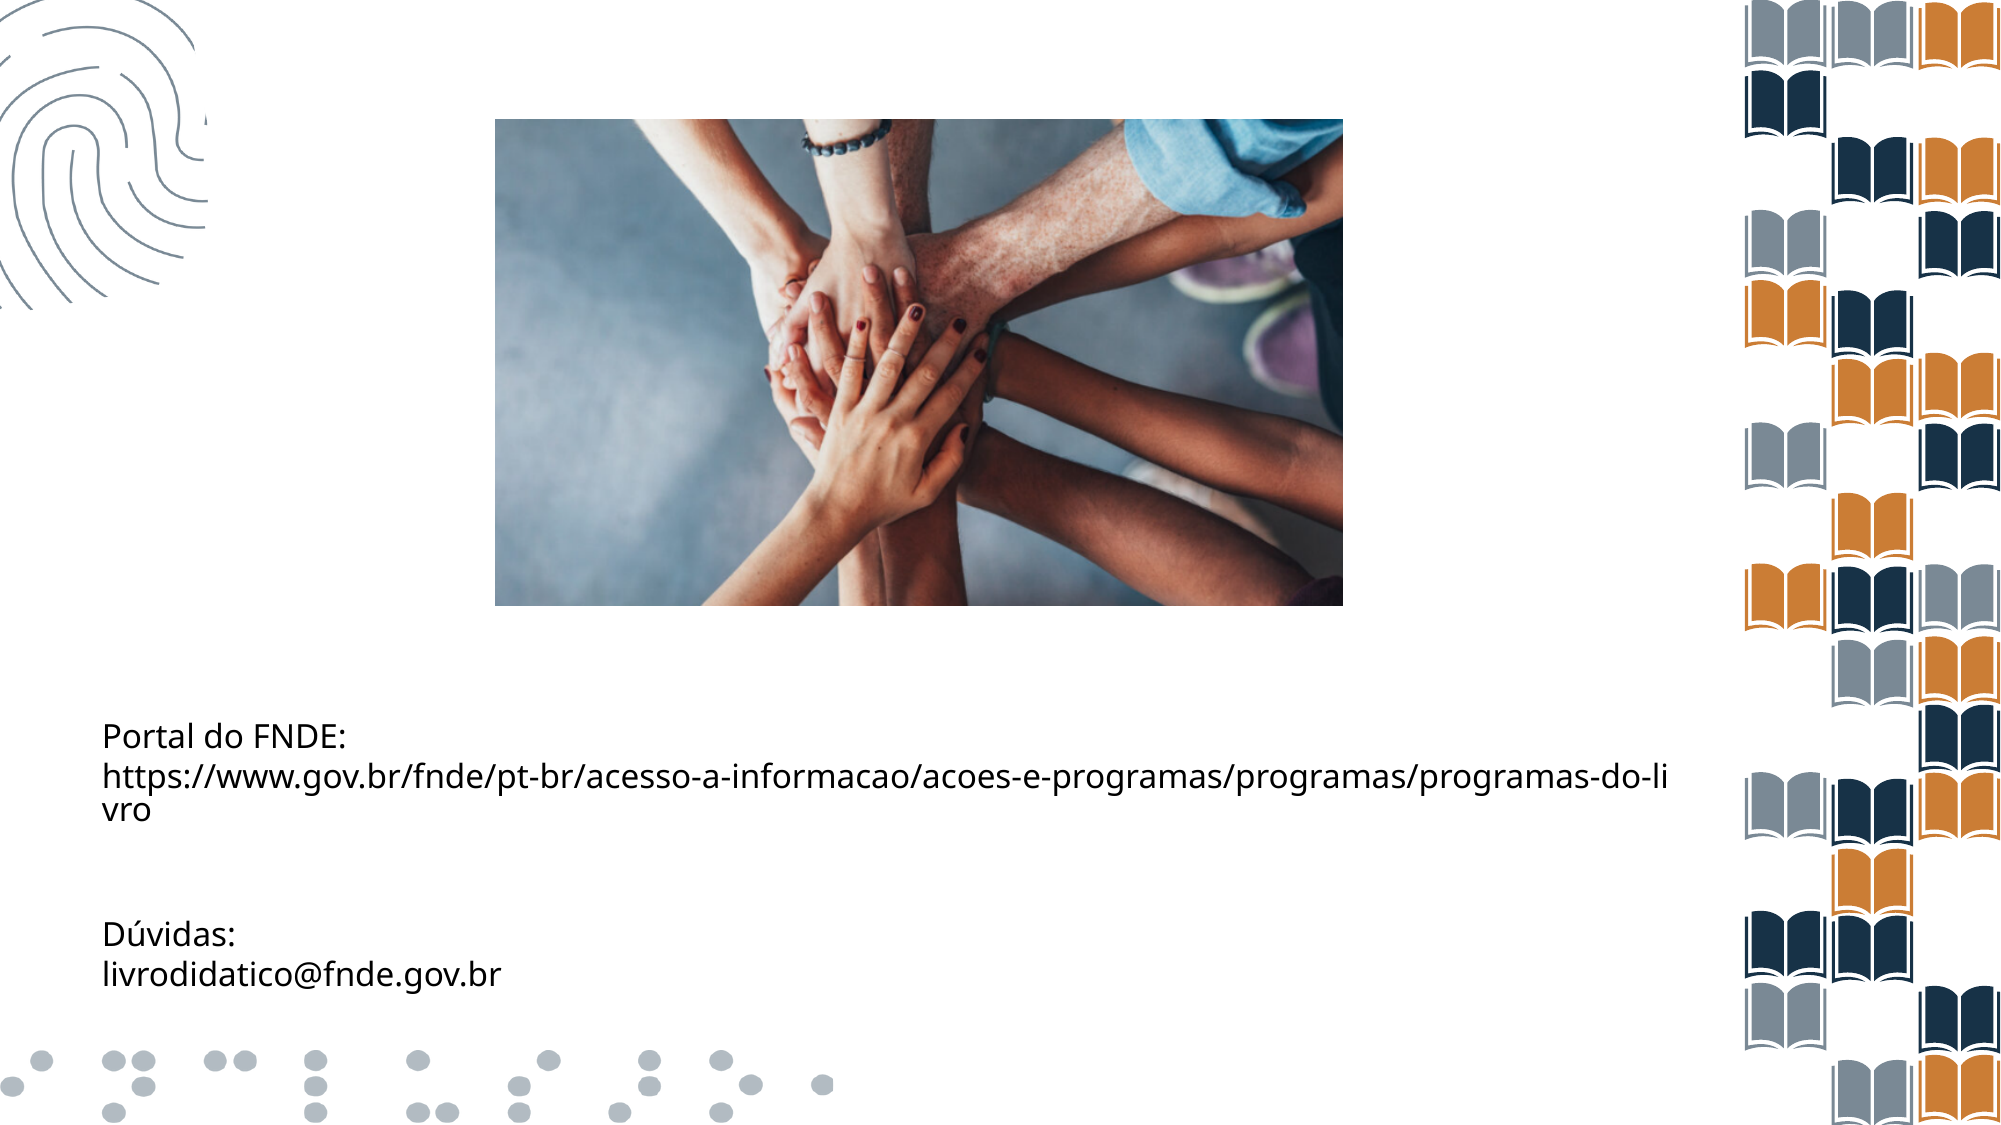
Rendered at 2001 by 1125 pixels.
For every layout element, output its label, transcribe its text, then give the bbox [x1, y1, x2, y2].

text_box [1918, 561, 2000, 841]
text_box [1831, 287, 1914, 427]
text_box [1744, 907, 1827, 1051]
text_box [1744, 419, 1827, 491]
text_box [1918, 207, 2000, 279]
picture [495, 120, 1343, 606]
text_box [1831, 0, 1914, 69]
text_box [1744, 206, 1827, 348]
text_box [0, 1050, 834, 1123]
text_box [1918, 134, 2000, 206]
text_box [1918, 0, 2000, 71]
text_box Portal do FNDE: https://www.gov.br/fnde/pt-br/acesso-a-informacao/acoes-e-programas/programas/programas-do-livro Dúvidas: livrodidatico@fnde.gov.br [86, 707, 1701, 966]
text_box [1744, 560, 1827, 632]
text_box [1831, 775, 1914, 984]
text_box [1831, 1056, 1914, 1125]
text_box [1831, 133, 1914, 205]
text_box [1918, 349, 2000, 492]
text_box [1831, 636, 1914, 708]
text_box [1744, 769, 1827, 840]
text_box [0, 0, 234, 316]
text_box [1831, 563, 1914, 635]
text_box [1831, 489, 1914, 561]
text_box [1744, 0, 1827, 139]
text_box [1918, 982, 2000, 1123]
